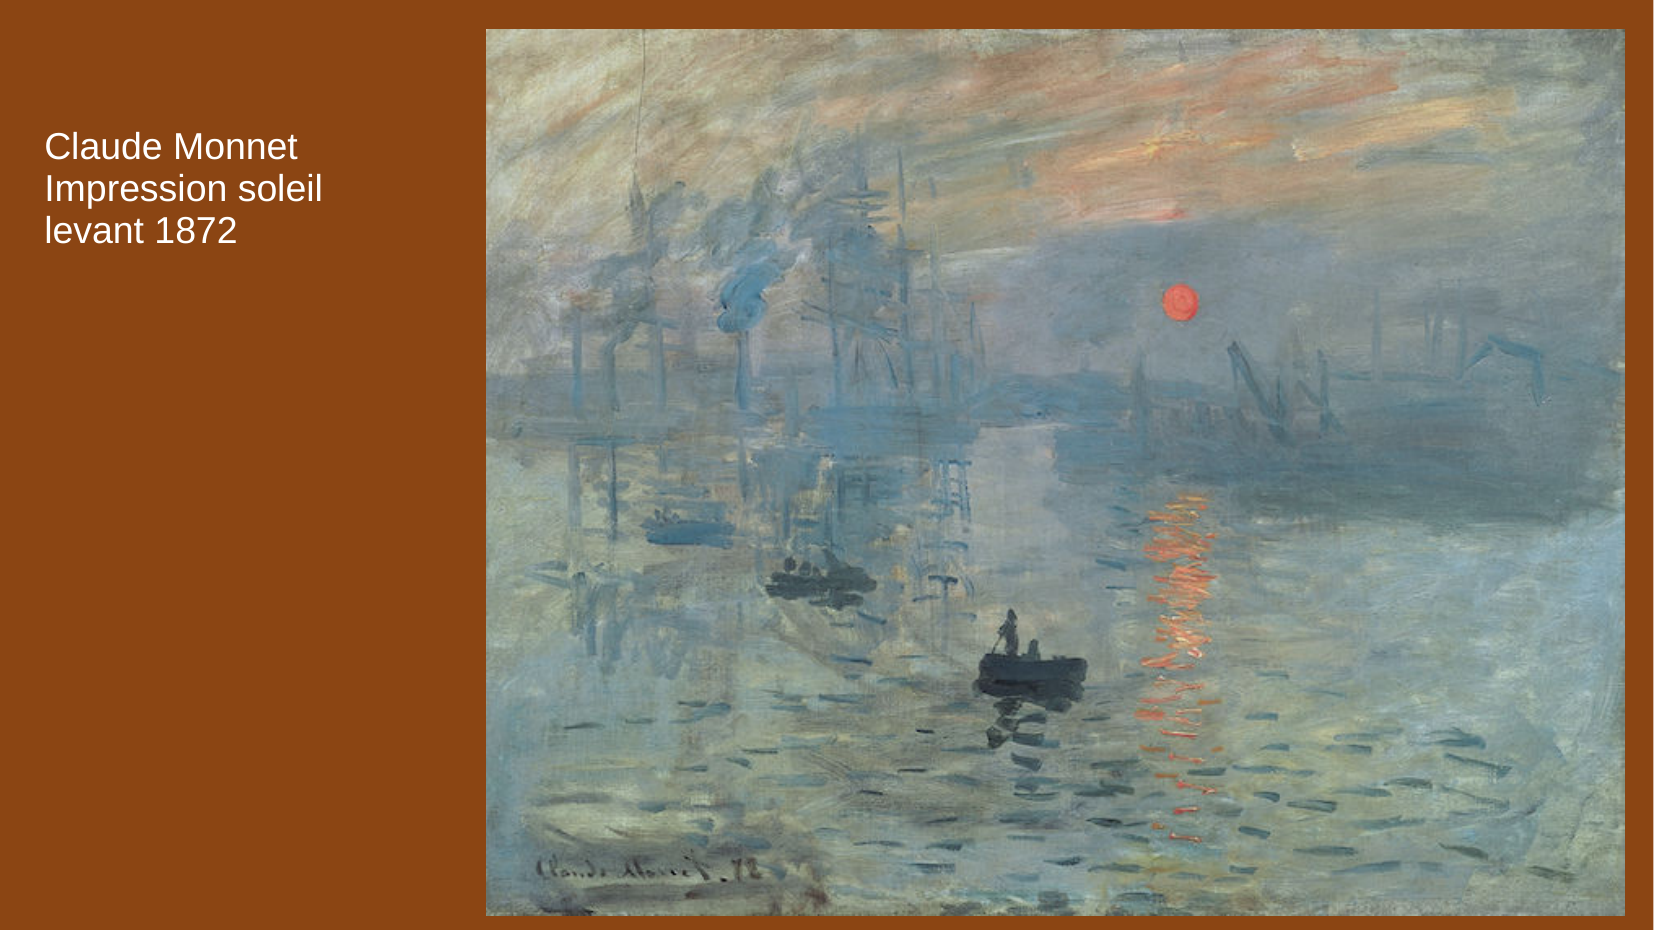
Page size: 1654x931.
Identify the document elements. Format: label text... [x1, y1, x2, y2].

text_box Claude Monnet Impression soleil levant 1872 [29, 118, 443, 260]
picture [486, 29, 1625, 916]
